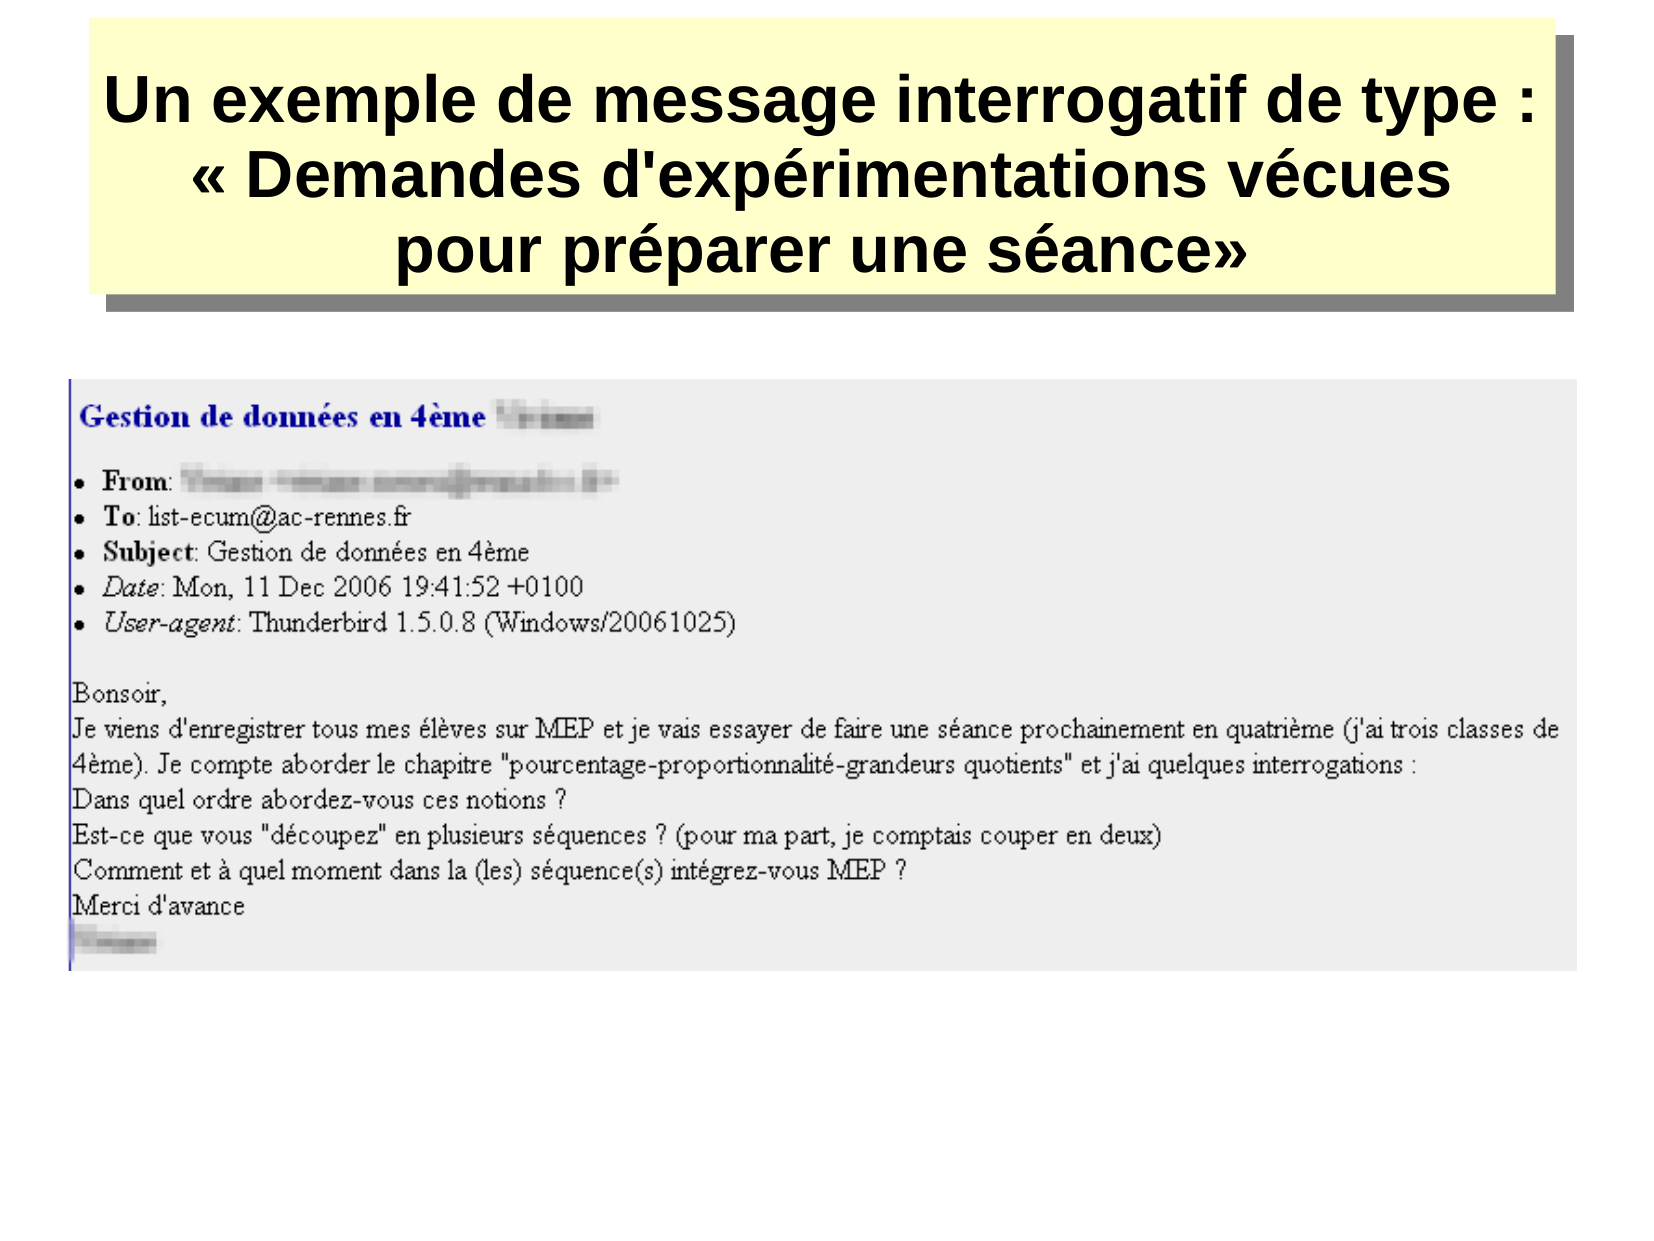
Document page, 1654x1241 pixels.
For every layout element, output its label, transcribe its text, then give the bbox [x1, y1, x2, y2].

text_box Un exemple de message interrogatif de type : « Demandes d'expérimentations vécues pour préparer une séance» [89, 17, 1556, 257]
picture [49, 379, 1577, 971]
